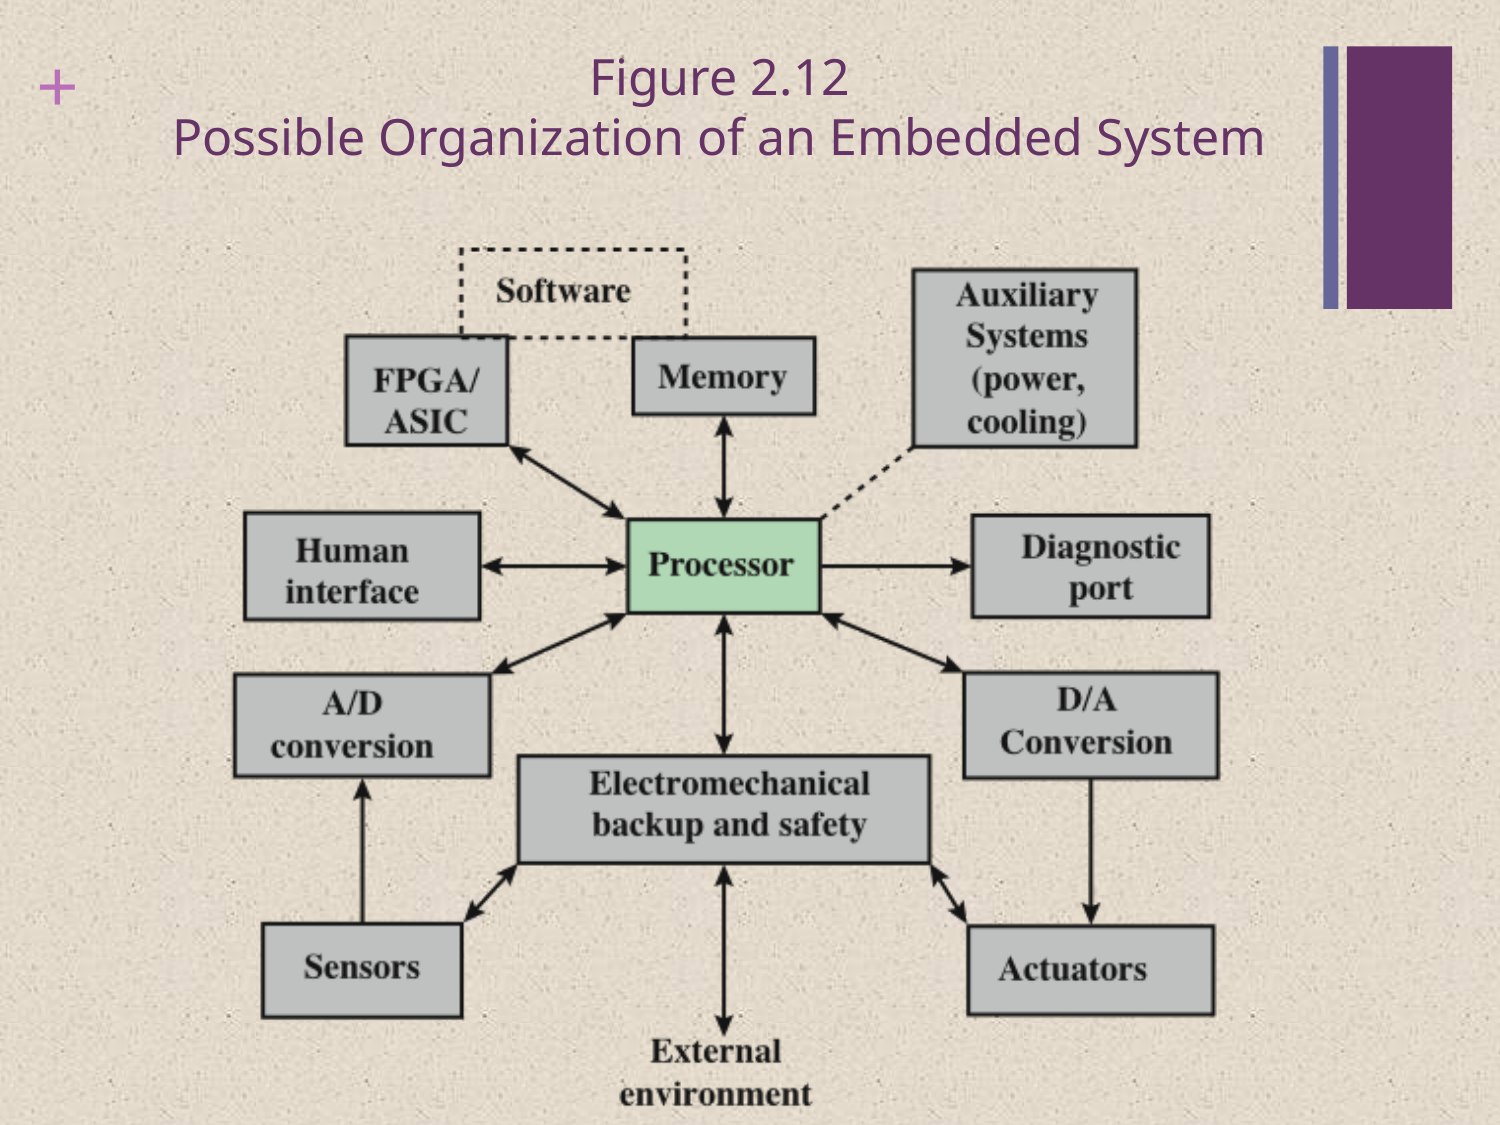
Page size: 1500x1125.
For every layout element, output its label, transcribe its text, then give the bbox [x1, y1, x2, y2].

title Figure 2.12 Possible Organization of an Embedded System [99, 37, 1340, 200]
picture [0, 0, 1500, 1125]
